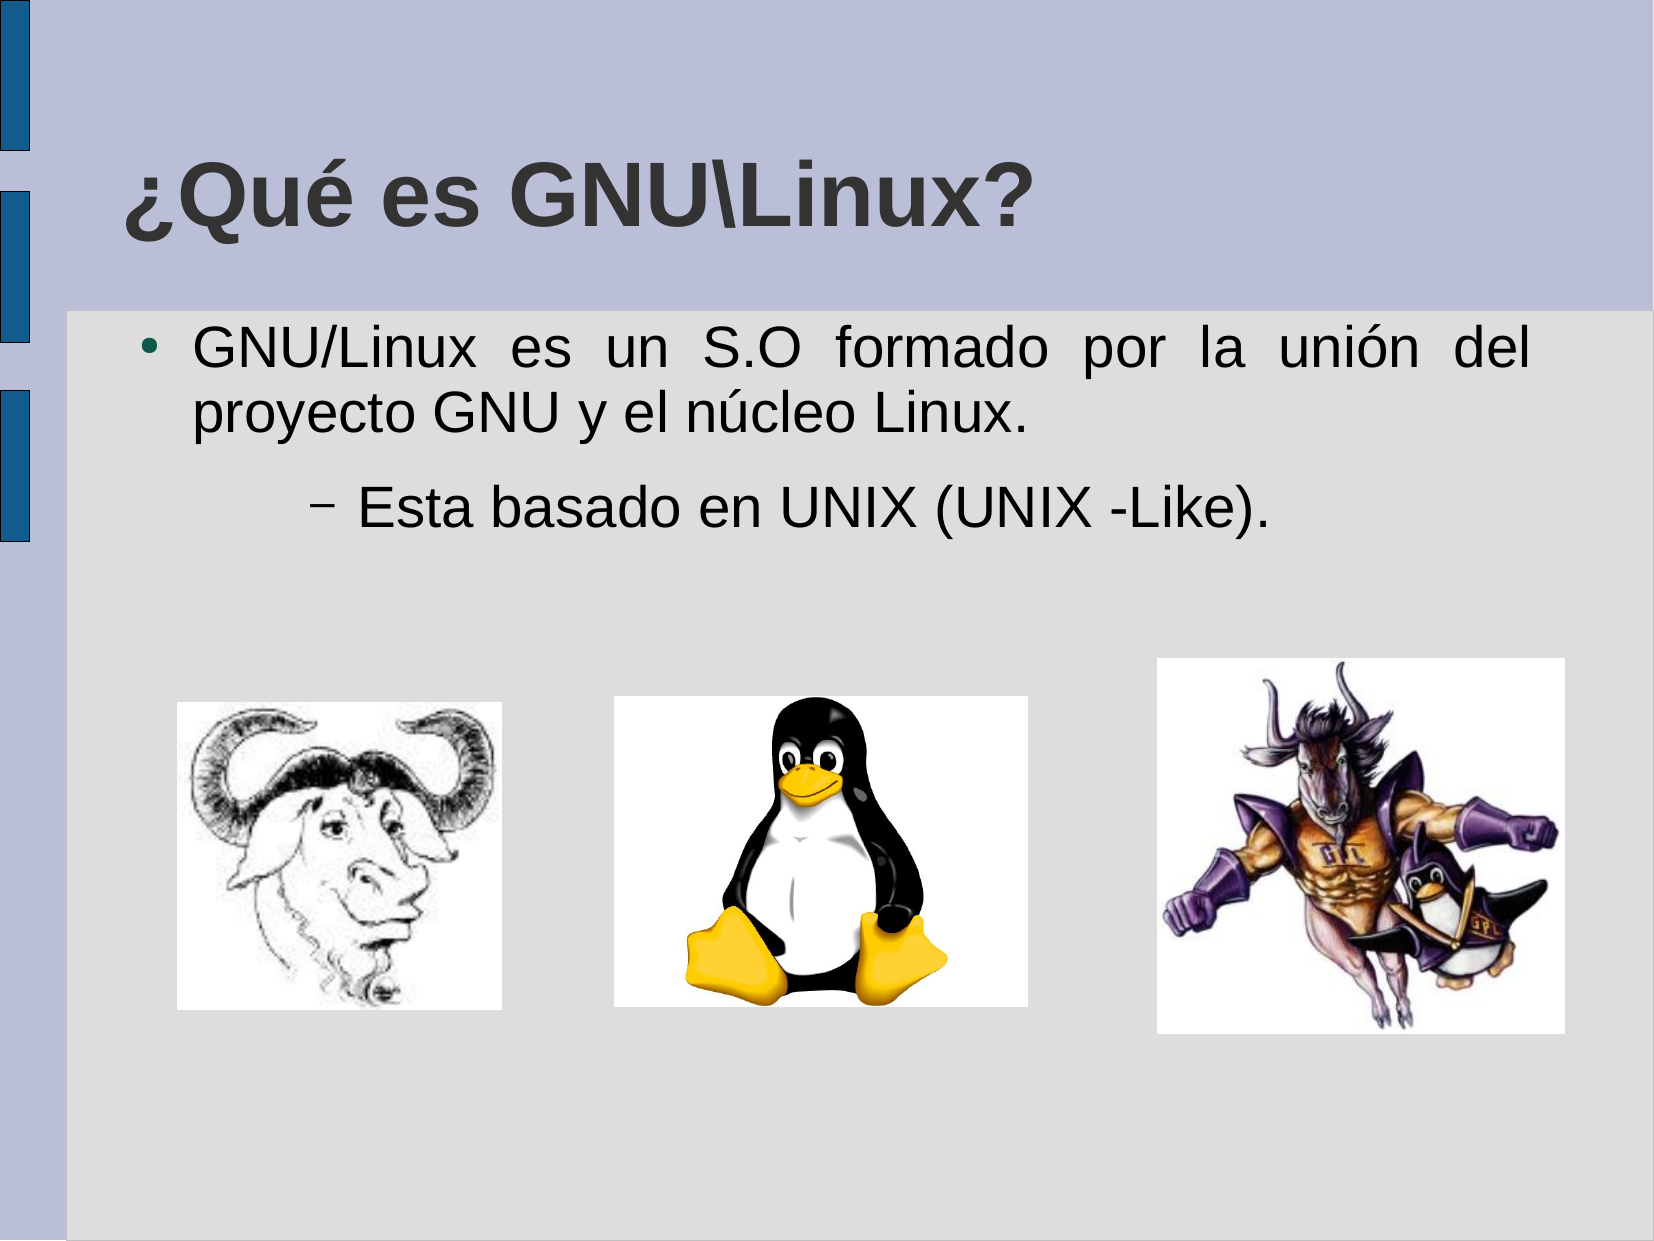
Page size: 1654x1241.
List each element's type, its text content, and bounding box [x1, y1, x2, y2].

title ¿Qué es GNU\Linux? [121, 91, 1534, 299]
picture [1157, 658, 1565, 1034]
picture [177, 702, 502, 1010]
list GNU/Linux es un S.O formado por la unión del proyecto GNU y el núcleo Linux. Esta basado en UNIX (UNIX -Like). [121, 314, 1534, 629]
picture [614, 696, 1028, 1008]
